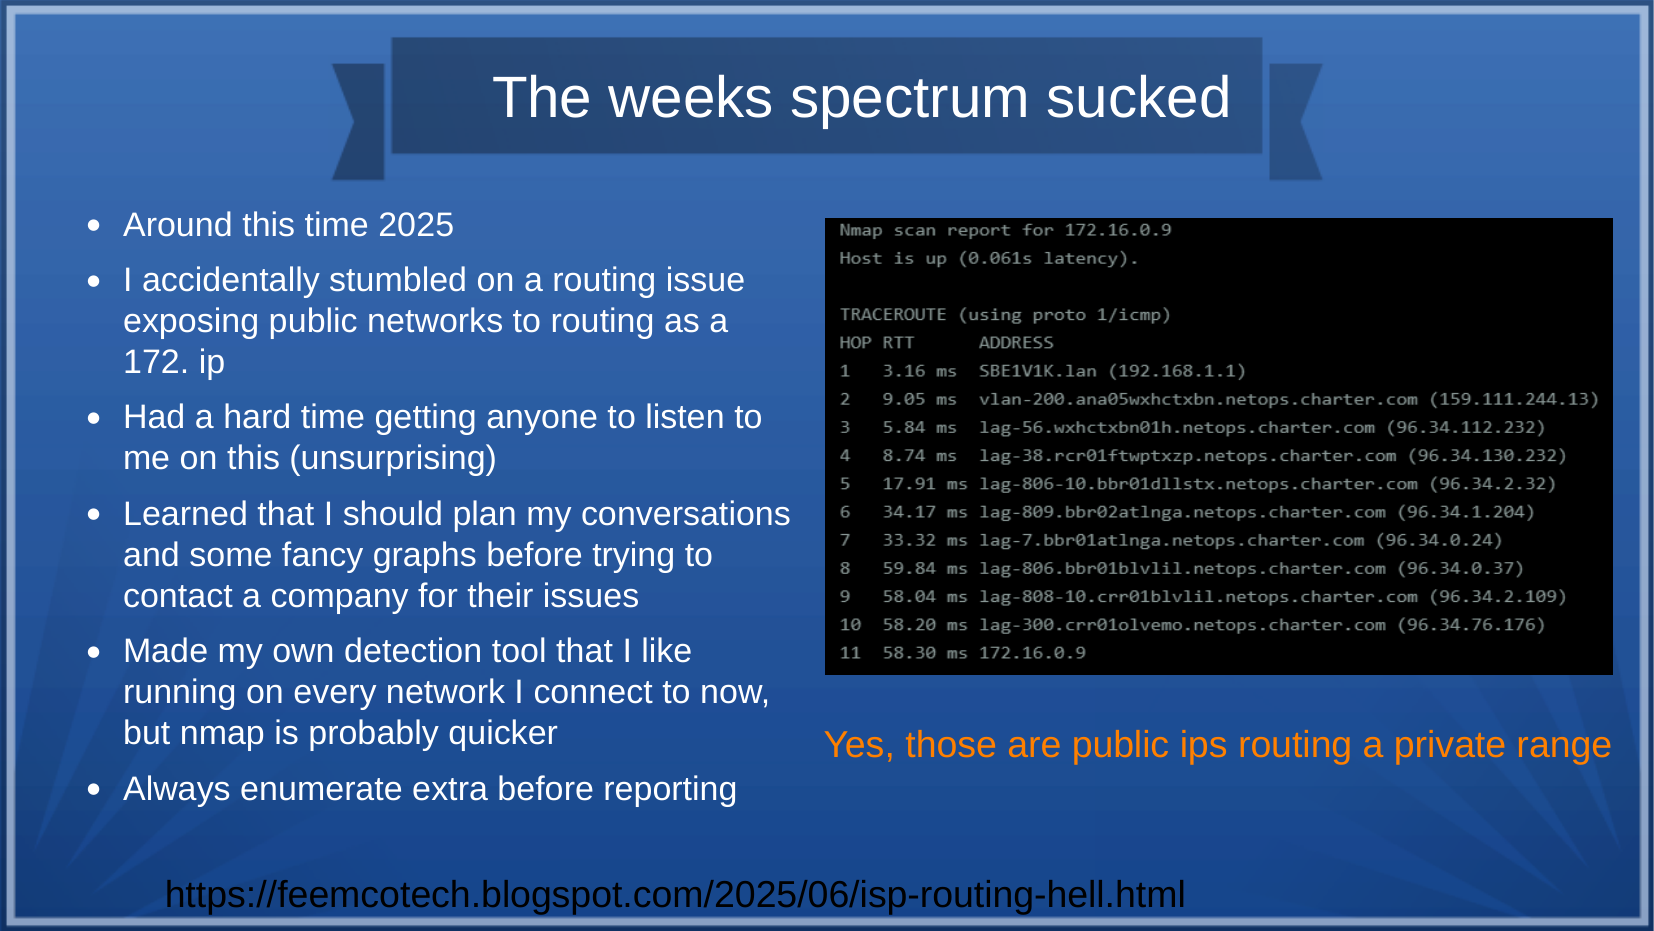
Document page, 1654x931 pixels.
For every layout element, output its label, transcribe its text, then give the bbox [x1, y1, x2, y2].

list Around this time 2025 I accidentally stumbled on a routing issue exposing public networks to routing as a 172. ip Had a hard time getting anyone to listen to me on this (unsurprising) Learned that I should plan my conversations and some fancy graphs before trying to contact a company for their issues Made my own detection tool that I like running on every network I connect to now, but nmap is probably quicker Always enumerate extra before reporting [75, 202, 802, 825]
picture [0, 0, 1654, 931]
title The weeks spectrum sucked [389, 35, 1264, 154]
text_box Yes, those are public ips routing a private range [808, 712, 1630, 773]
text_box https://feemcotech.blogspot.com/2025/06/isp-routing-hell.html [150, 862, 1204, 923]
